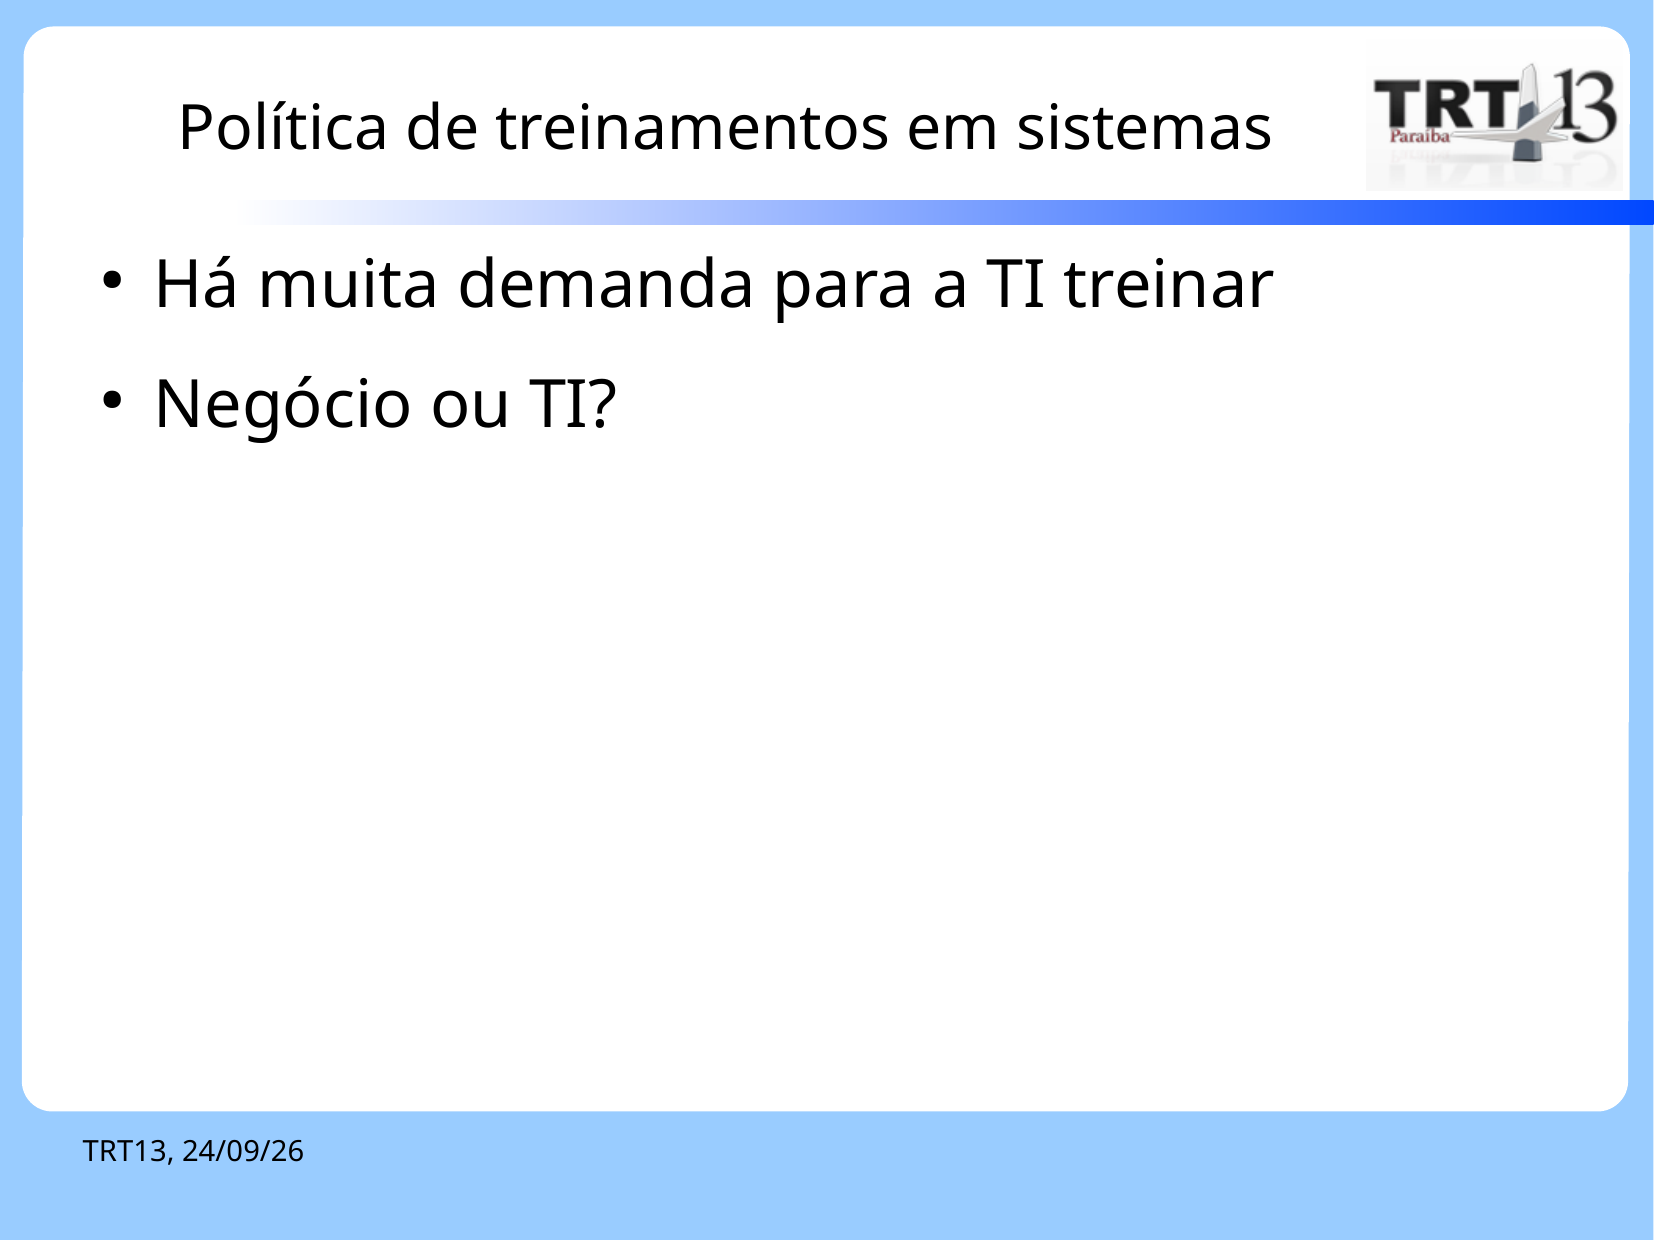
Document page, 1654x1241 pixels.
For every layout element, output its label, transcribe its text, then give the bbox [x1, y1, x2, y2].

picture [1366, 39, 1623, 191]
title Política de treinamentos em sistemas [82, 49, 1371, 201]
list Há muita demanda para a TI treinar Negócio ou TI? [82, 236, 1571, 1055]
